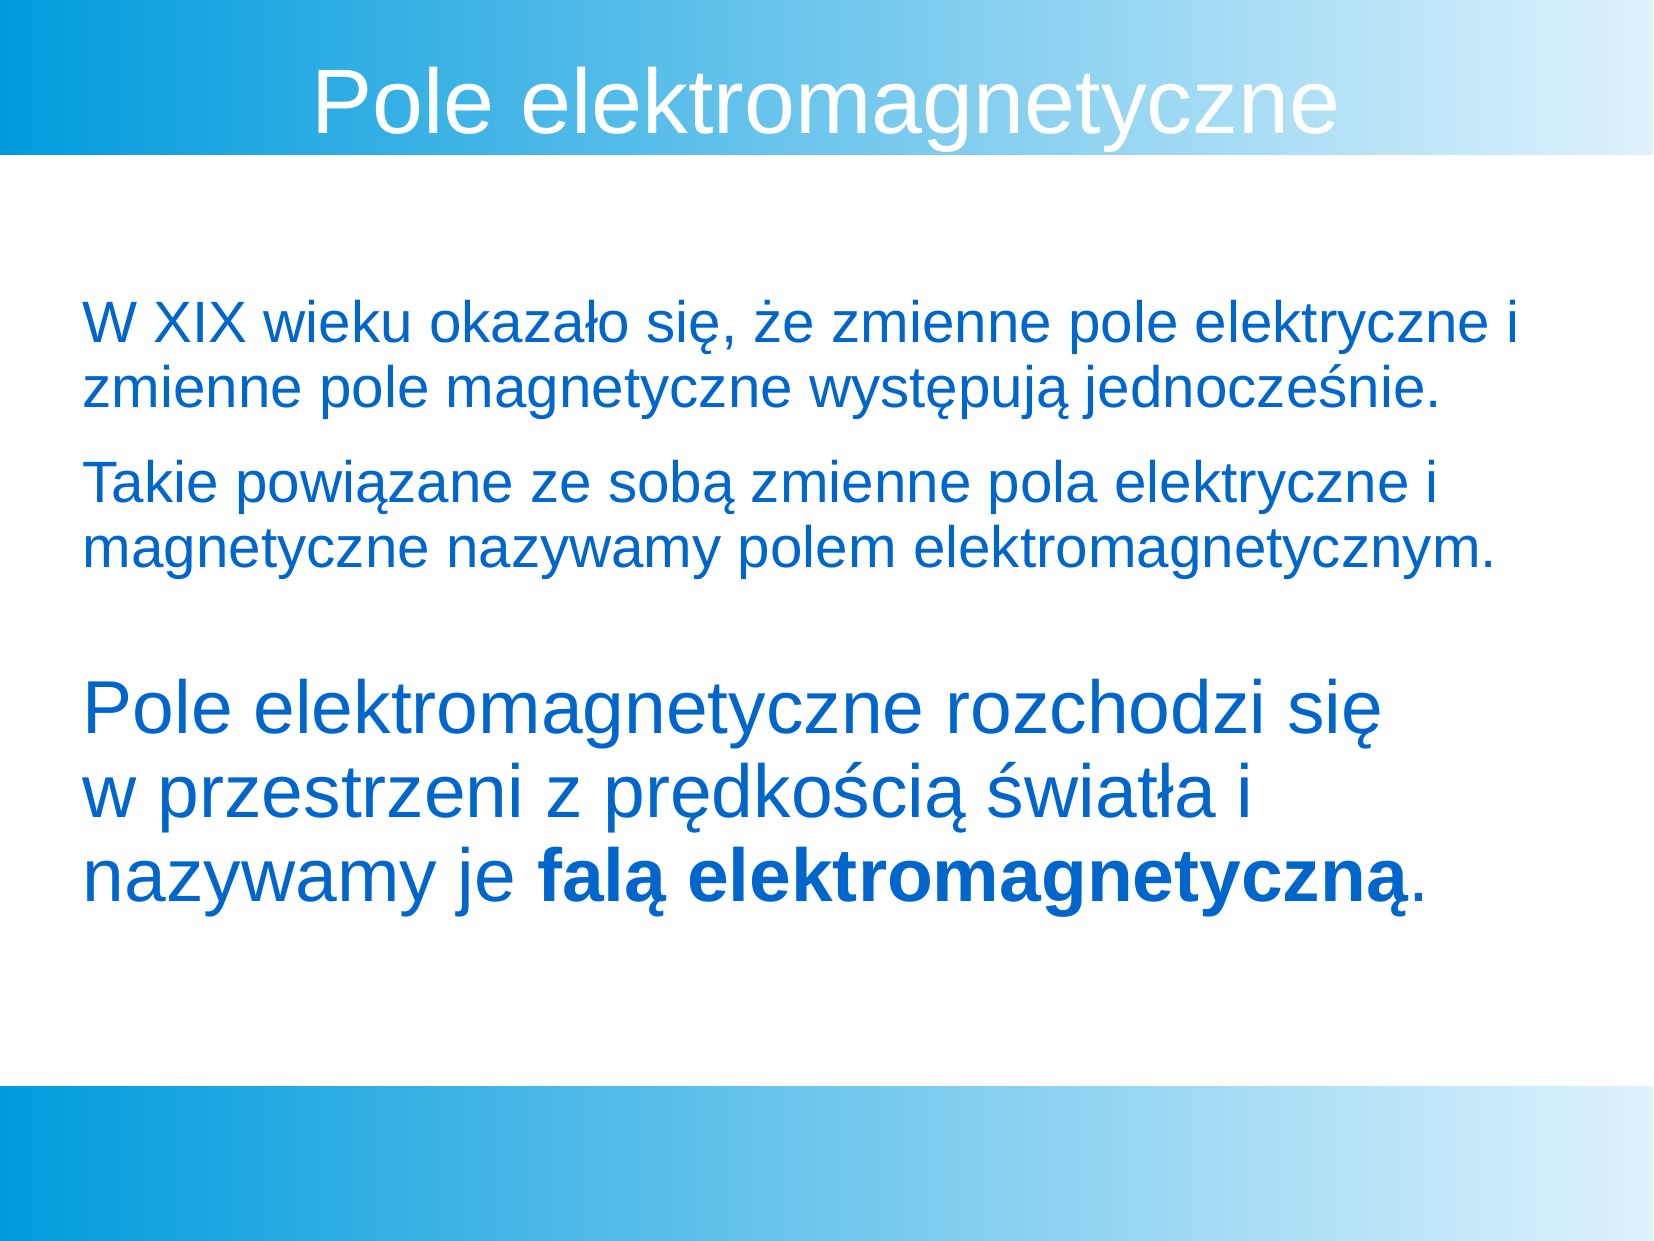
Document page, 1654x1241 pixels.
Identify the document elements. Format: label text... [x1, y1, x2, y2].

list Pole elektromagnetyczne rozchodzi się w przestrzeni z prędkością światła i nazywamy je falą elektromagnetyczną. [82, 665, 1571, 1009]
list W XIX wieku okazało się, że zmienne pole elektryczne i zmienne pole magnetyczne występują jednocześnie. Takie powiązane ze sobą zmienne pola elektryczne i magnetyczne nazywamy polem elektromagnetycznym. [82, 290, 1571, 634]
title Pole elektromagnetyczne [82, 49, 1571, 155]
